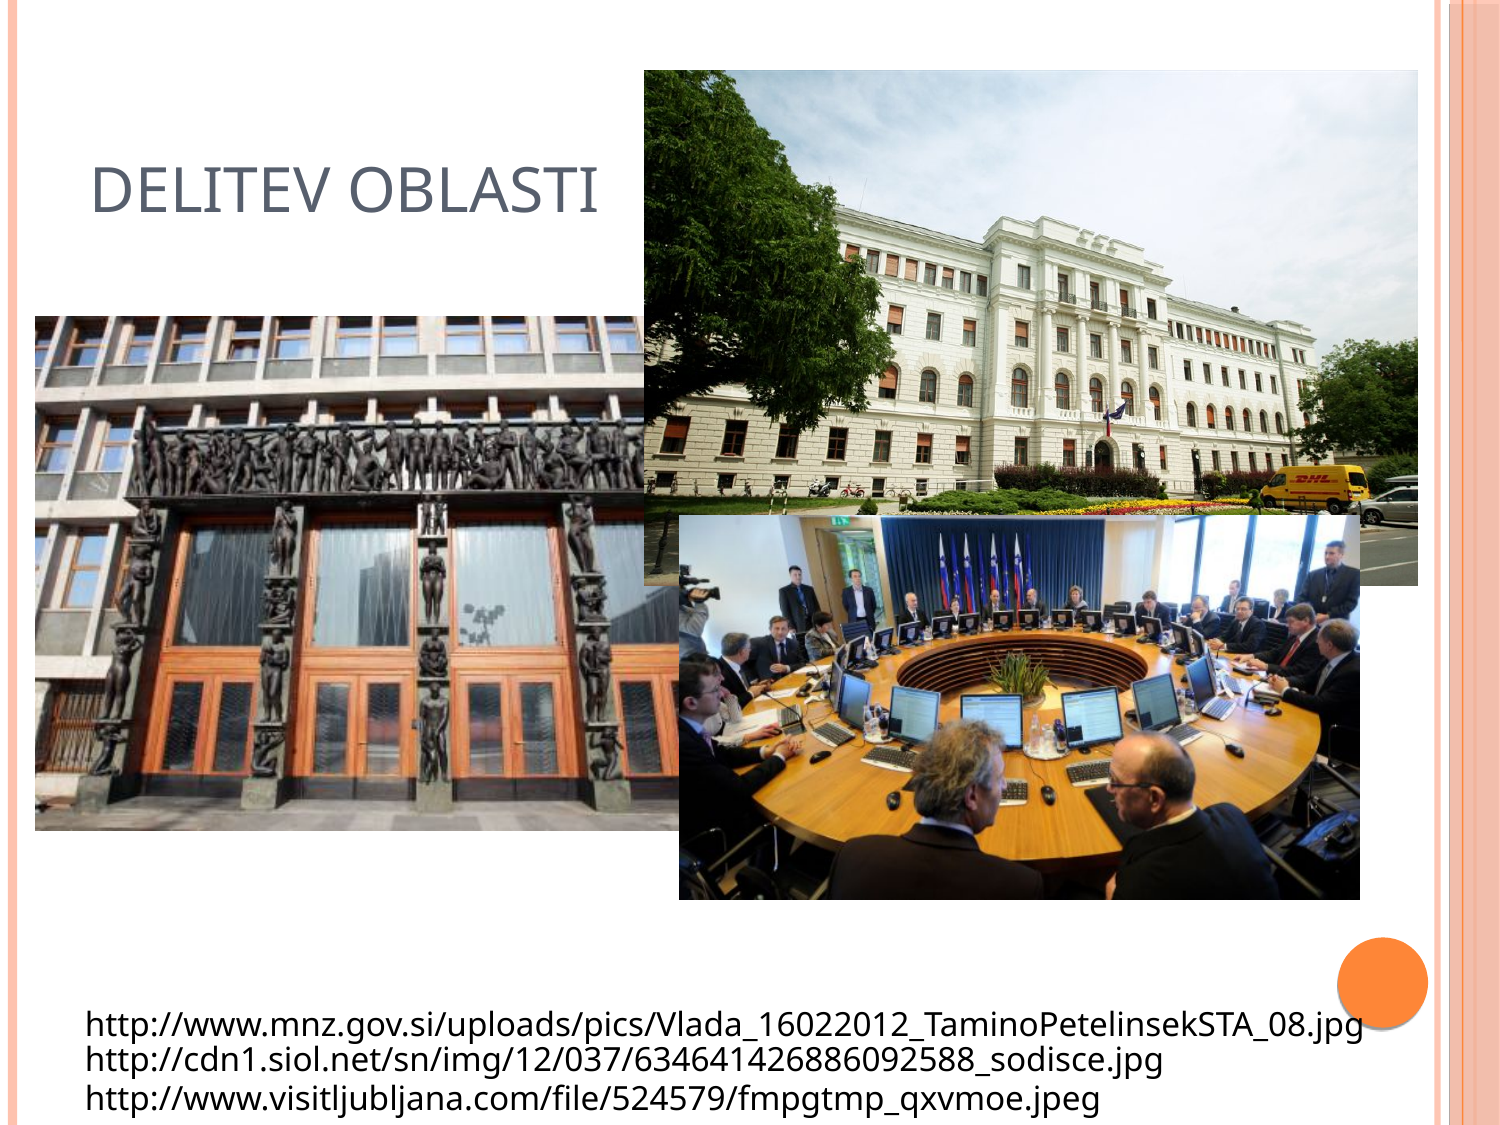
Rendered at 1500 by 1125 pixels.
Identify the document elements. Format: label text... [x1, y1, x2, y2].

text_box http://www.visitljubljana.com/file/524579/fmpgtmp_qxvmoe.jpeg [70, 1086, 1348, 1125]
picture [35, 70, 1418, 900]
title Delitev oblasti [75, 45, 1300, 233]
text_box http://www.mnz.gov.si/uploads/pics/Vlada_16022012_TaminoPetelinsekSTA_08.jpg [70, 996, 1500, 1051]
text_box http://cdn1.siol.net/sn/img/12/037/634641426886092588_sodisce.jpg [70, 1051, 1407, 1086]
